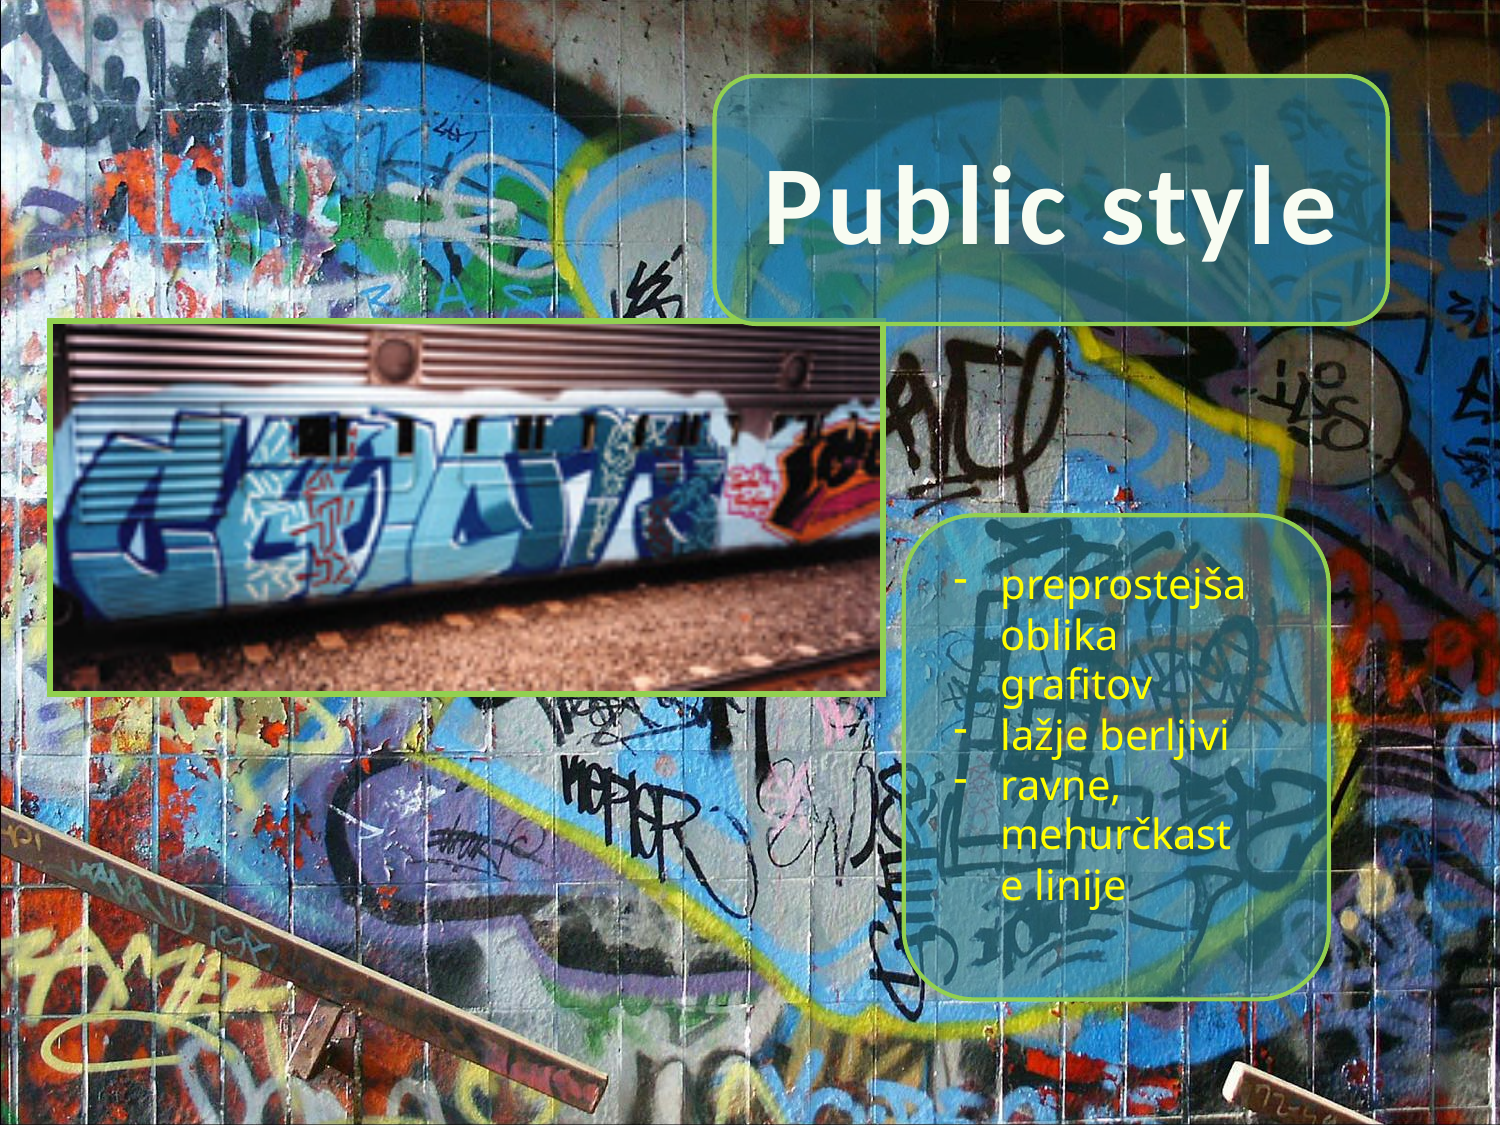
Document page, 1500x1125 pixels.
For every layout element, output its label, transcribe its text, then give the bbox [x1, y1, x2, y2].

text_box [903, 515, 1329, 1000]
picture [0, 0, 1500, 1125]
text_box preprostejša oblika grafitov lažje berljivi ravne, mehurčkaste linije [938, 550, 1270, 916]
text_box [714, 75, 1388, 324]
text_box Public style [748, 124, 1354, 275]
